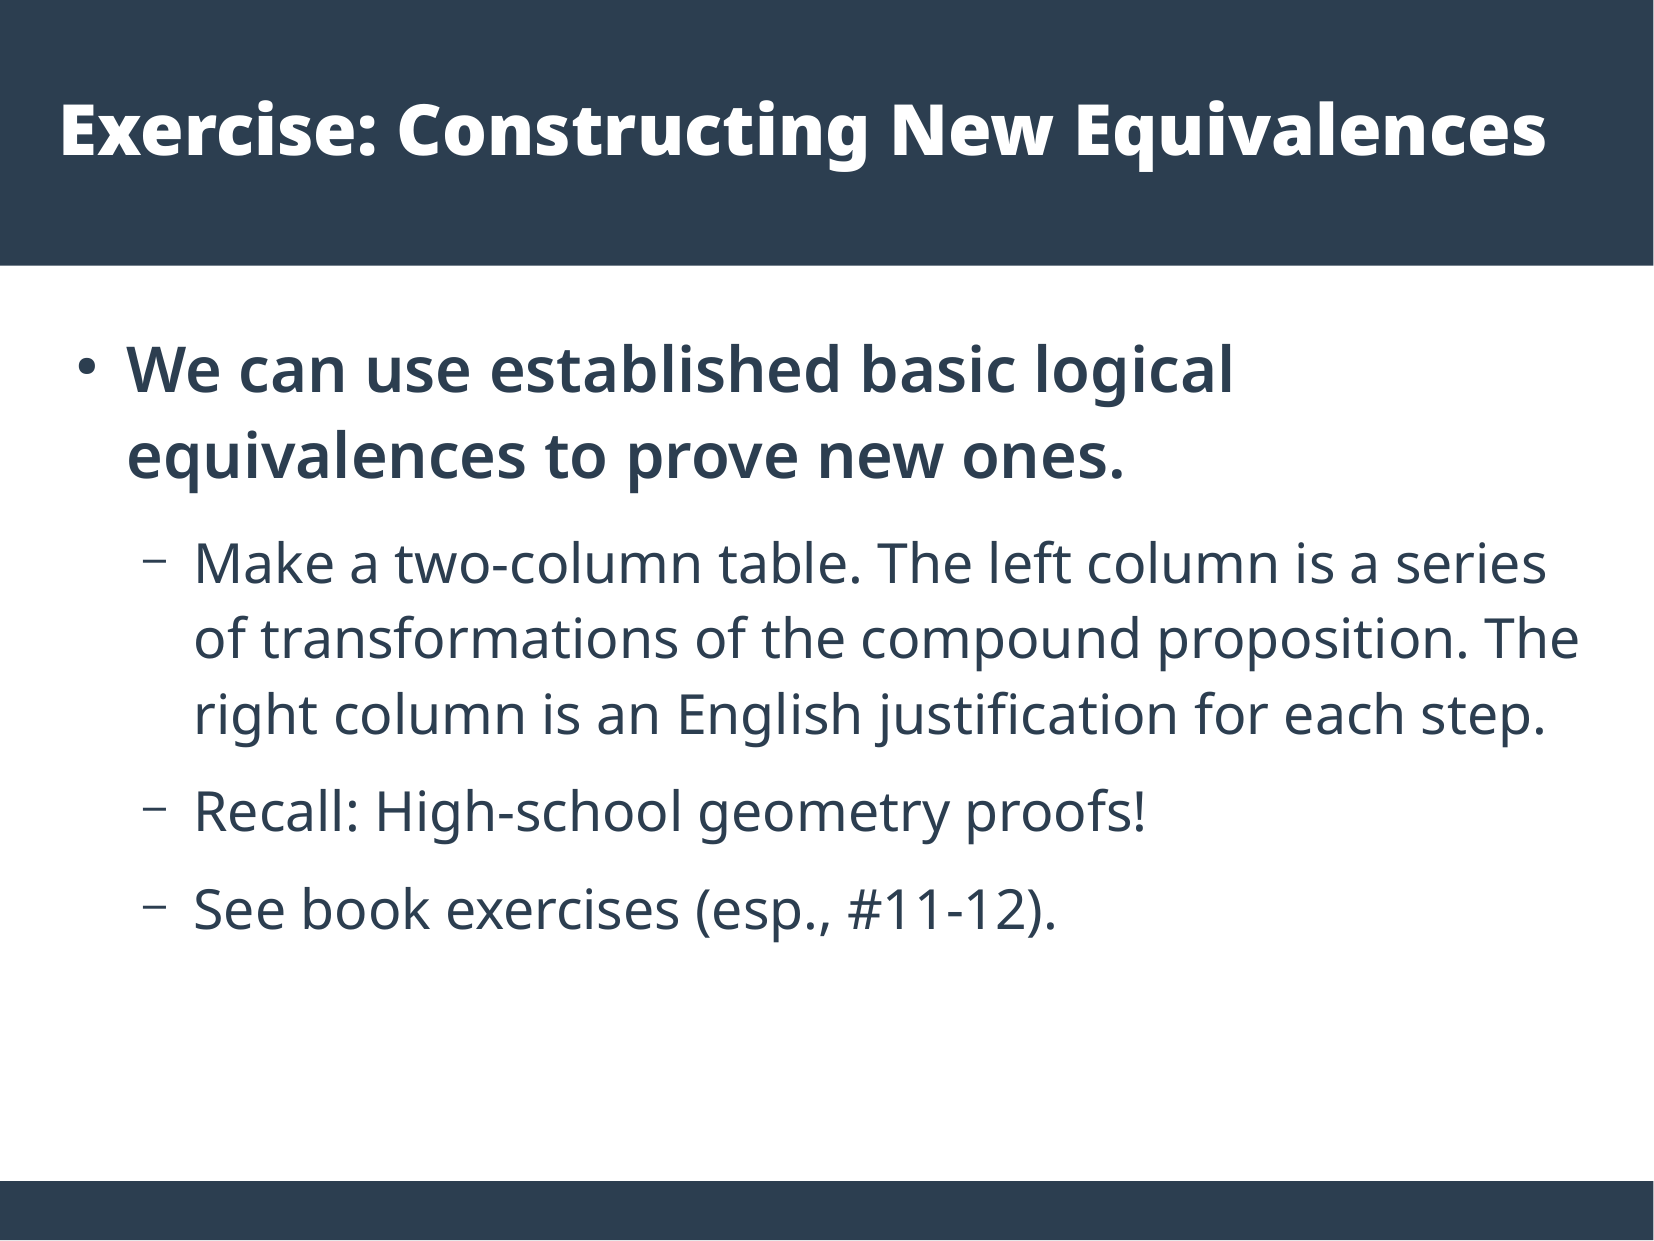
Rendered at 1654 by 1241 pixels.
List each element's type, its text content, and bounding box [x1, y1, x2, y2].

list We can use established basic logical equivalences to prove new ones. Make a two-column table. The left column is a series of transformations of the compound proposition. The right column is an English justification for each step. Recall: High-school geometry proofs! See book exercises (esp., #11-12). [59, 324, 1595, 961]
title Exercise: Constructing New Equivalences [59, 49, 1595, 207]
